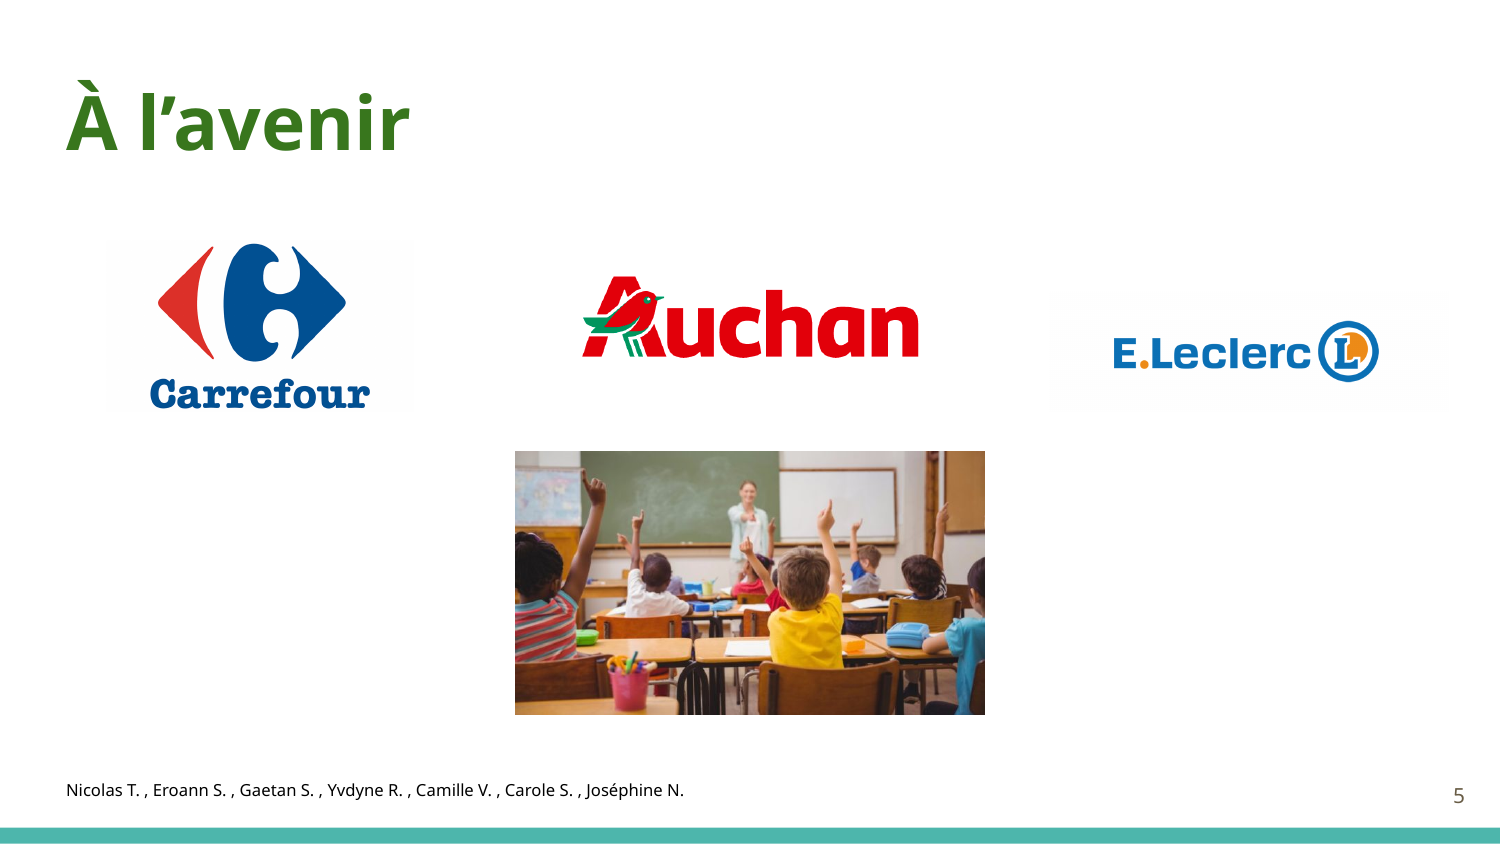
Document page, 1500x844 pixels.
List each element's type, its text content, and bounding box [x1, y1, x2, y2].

slide_number <number> [1389, 764, 1480, 830]
picture [515, 148, 985, 715]
text_box Nicolas T. , Eroann S. , Gaetan S. , Yvdyne R. , Camille V. , Carole S. , Joséphine N. [51, 764, 703, 822]
list À l’avenir [51, 60, 1449, 765]
picture [106, 240, 414, 412]
picture [1049, 291, 1449, 412]
